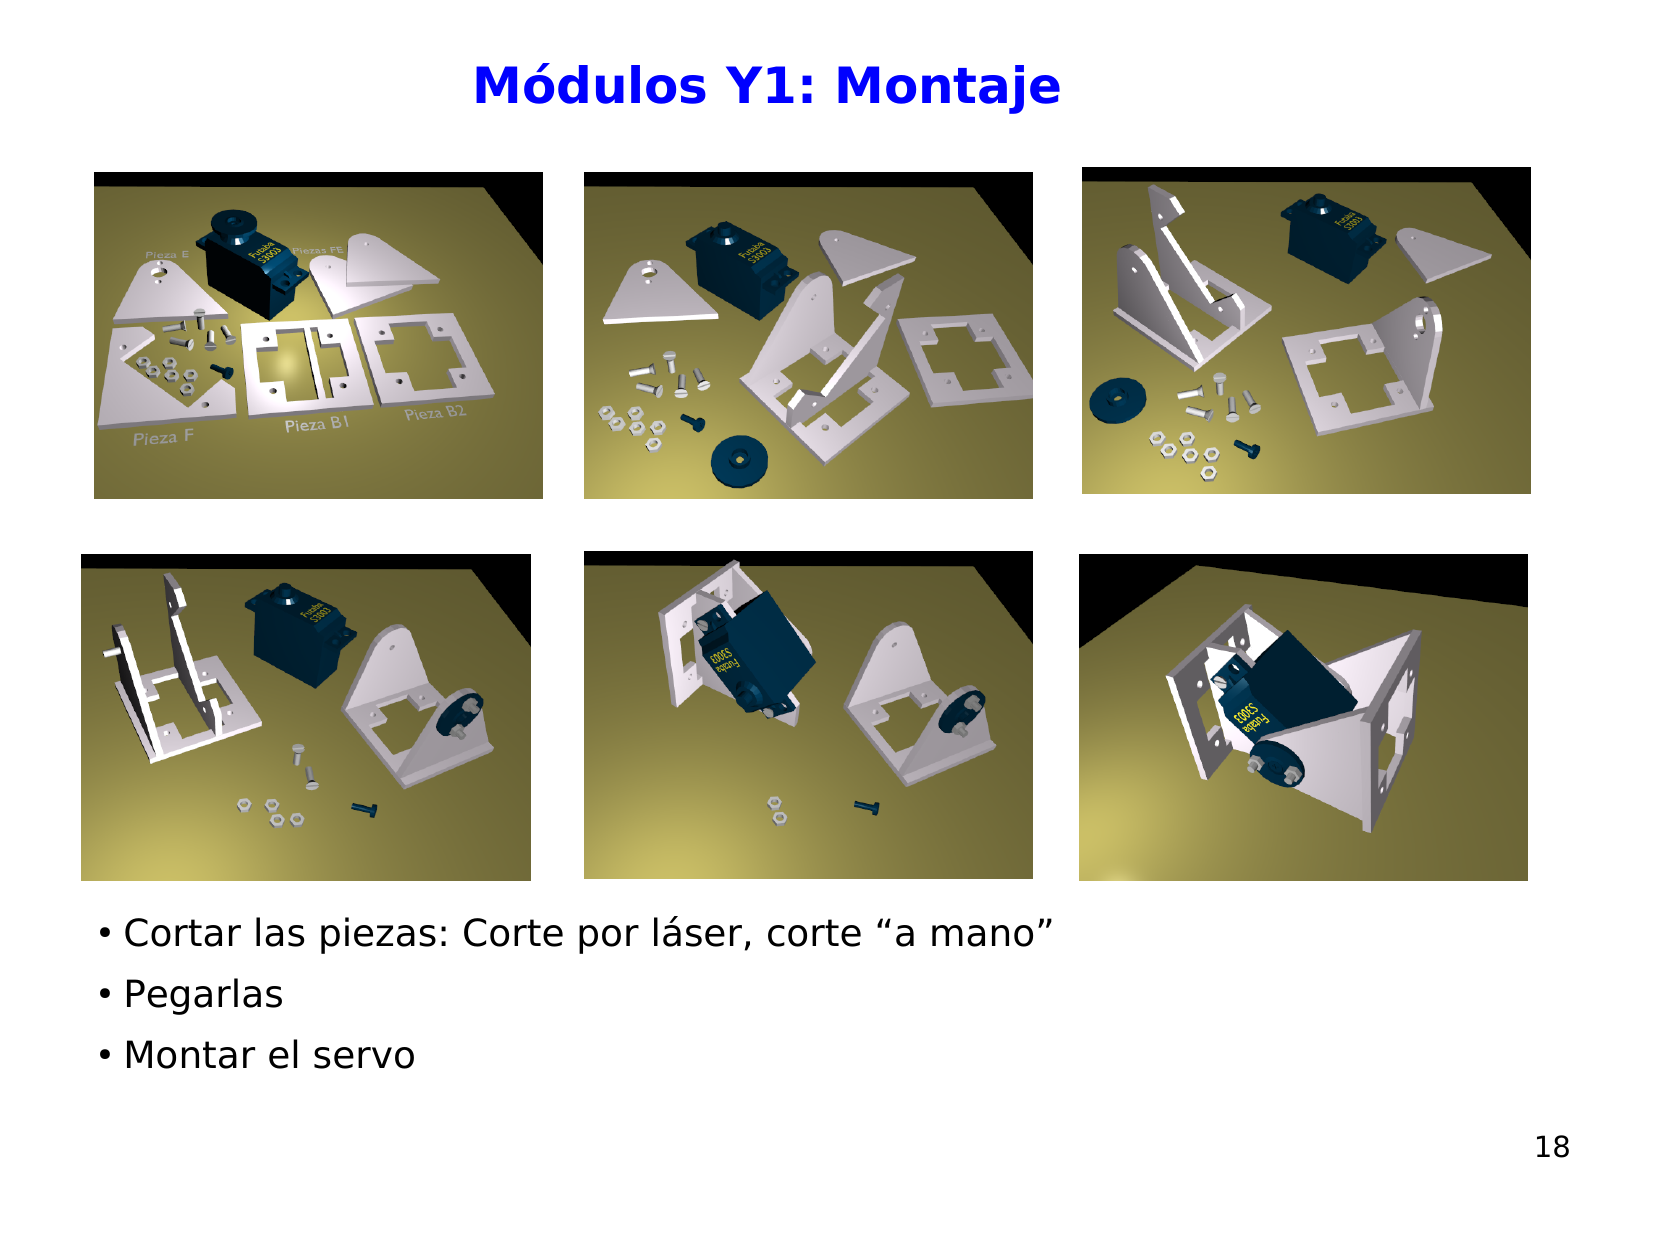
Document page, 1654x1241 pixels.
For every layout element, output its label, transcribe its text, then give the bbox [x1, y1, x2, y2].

text_box Módulos Y1: Montaje [457, 49, 1079, 123]
picture [81, 554, 531, 881]
text_box Cortar las piezas: Corte por láser, corte “a mano” Pegarlas Montar el servo [83, 904, 1475, 1086]
picture [584, 551, 1033, 879]
picture [1082, 167, 1531, 494]
picture [94, 172, 543, 499]
picture [1079, 554, 1528, 881]
picture [584, 172, 1033, 499]
